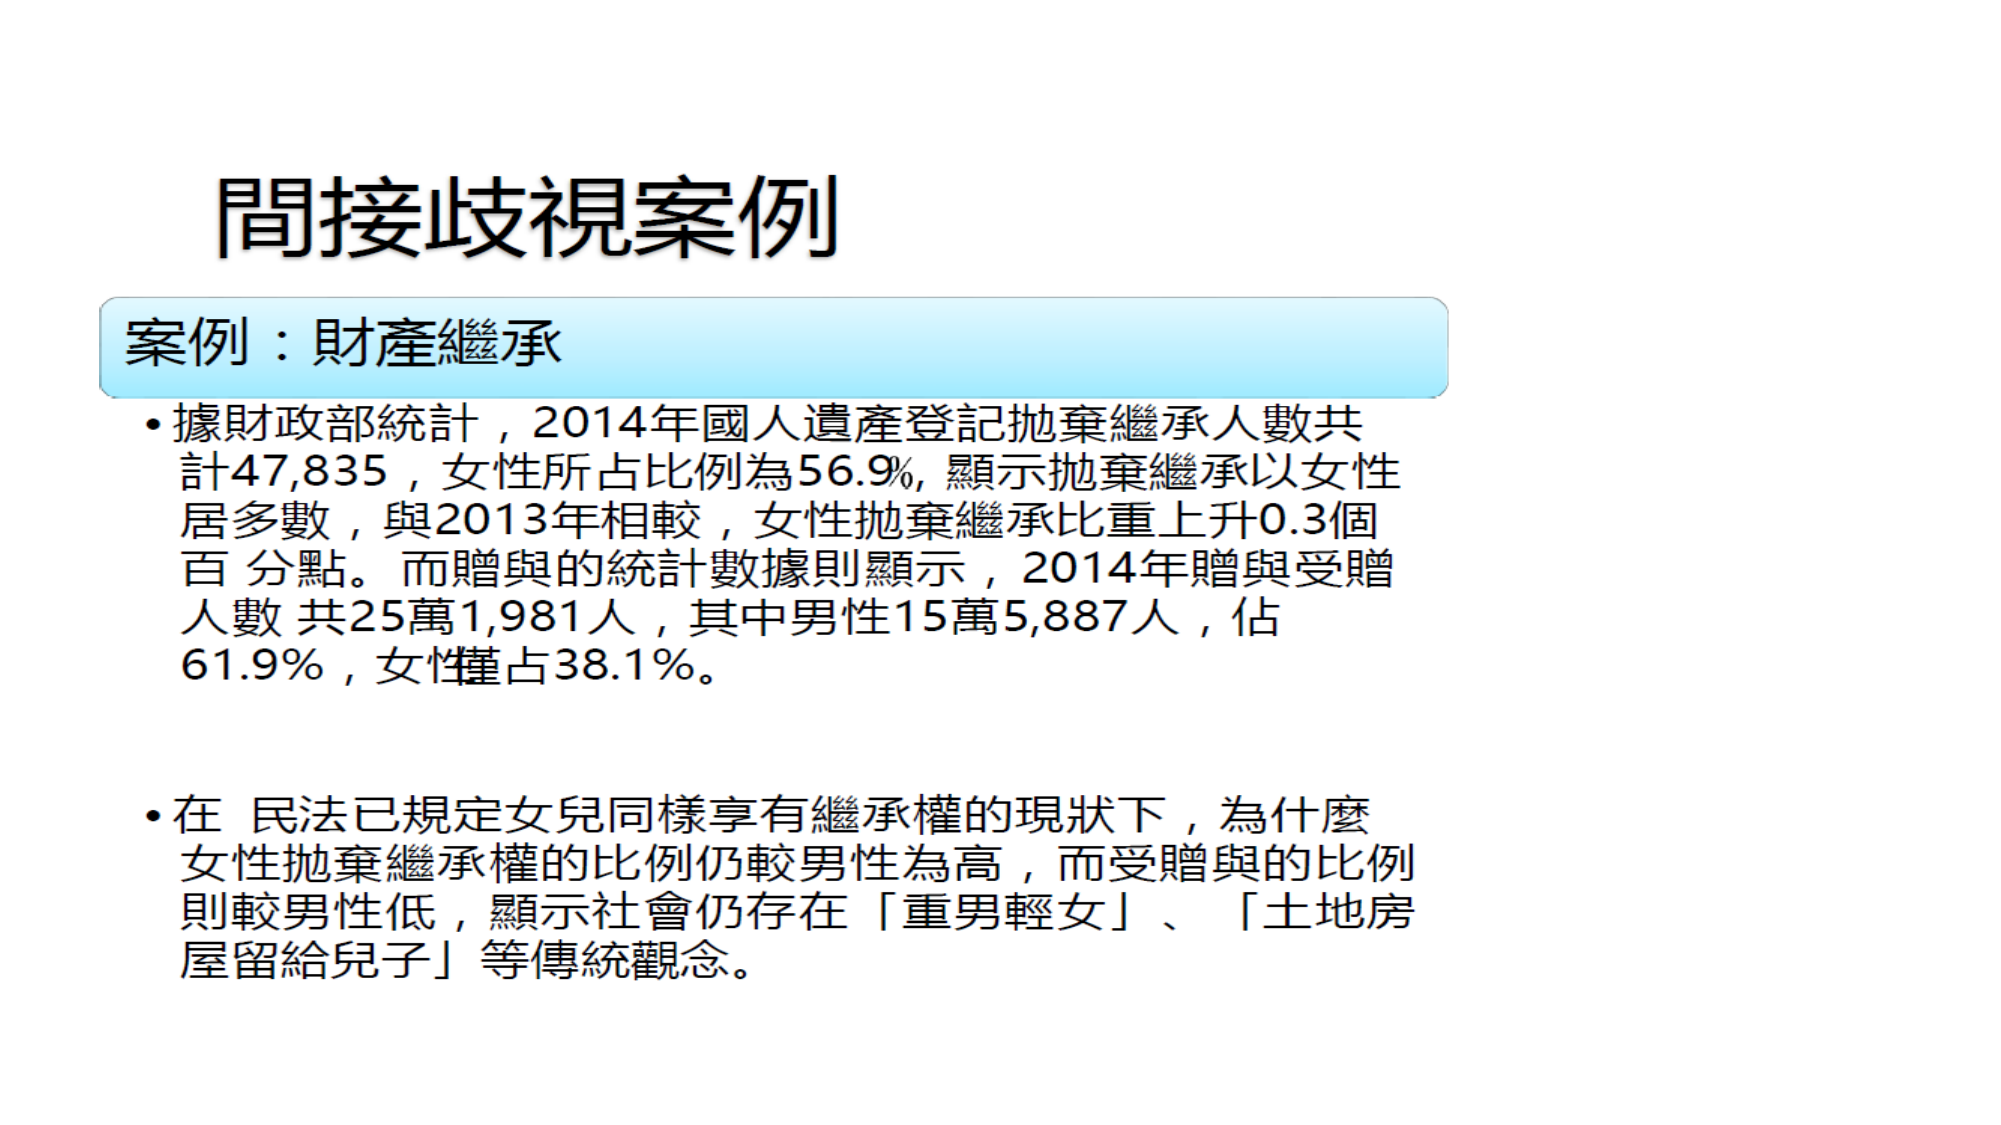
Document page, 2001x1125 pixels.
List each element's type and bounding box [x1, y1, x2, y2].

picture [99, 144, 1464, 1014]
